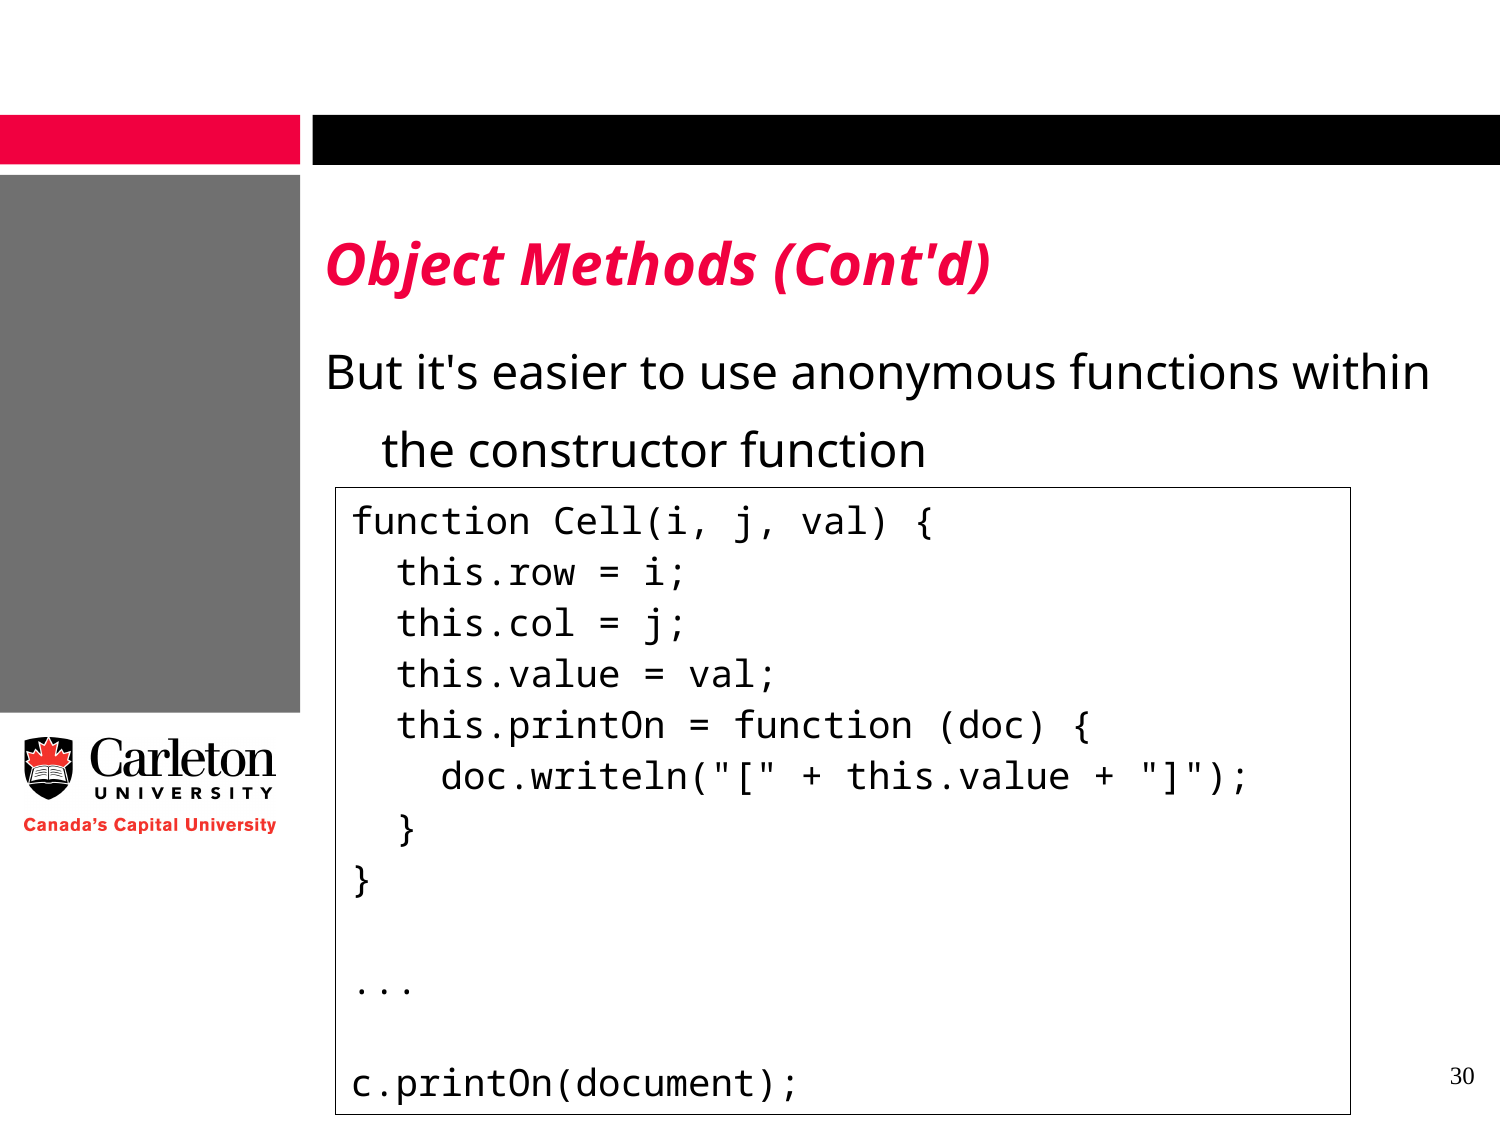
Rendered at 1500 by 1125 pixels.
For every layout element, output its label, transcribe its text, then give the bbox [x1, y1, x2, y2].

text_box function Cell(i, j, val) { this.row = i; this.col = j; this.value = val; this.printOn = function (doc) { doc.writeln("[" + this.value + "]"); } } ... c.printOn(document); [335, 487, 1351, 1046]
title Object Methods (Cont'd) [324, 194, 1450, 324]
picture [24, 737, 276, 834]
list But it's easier to use anonymous functions within the constructor function [324, 324, 1450, 1036]
